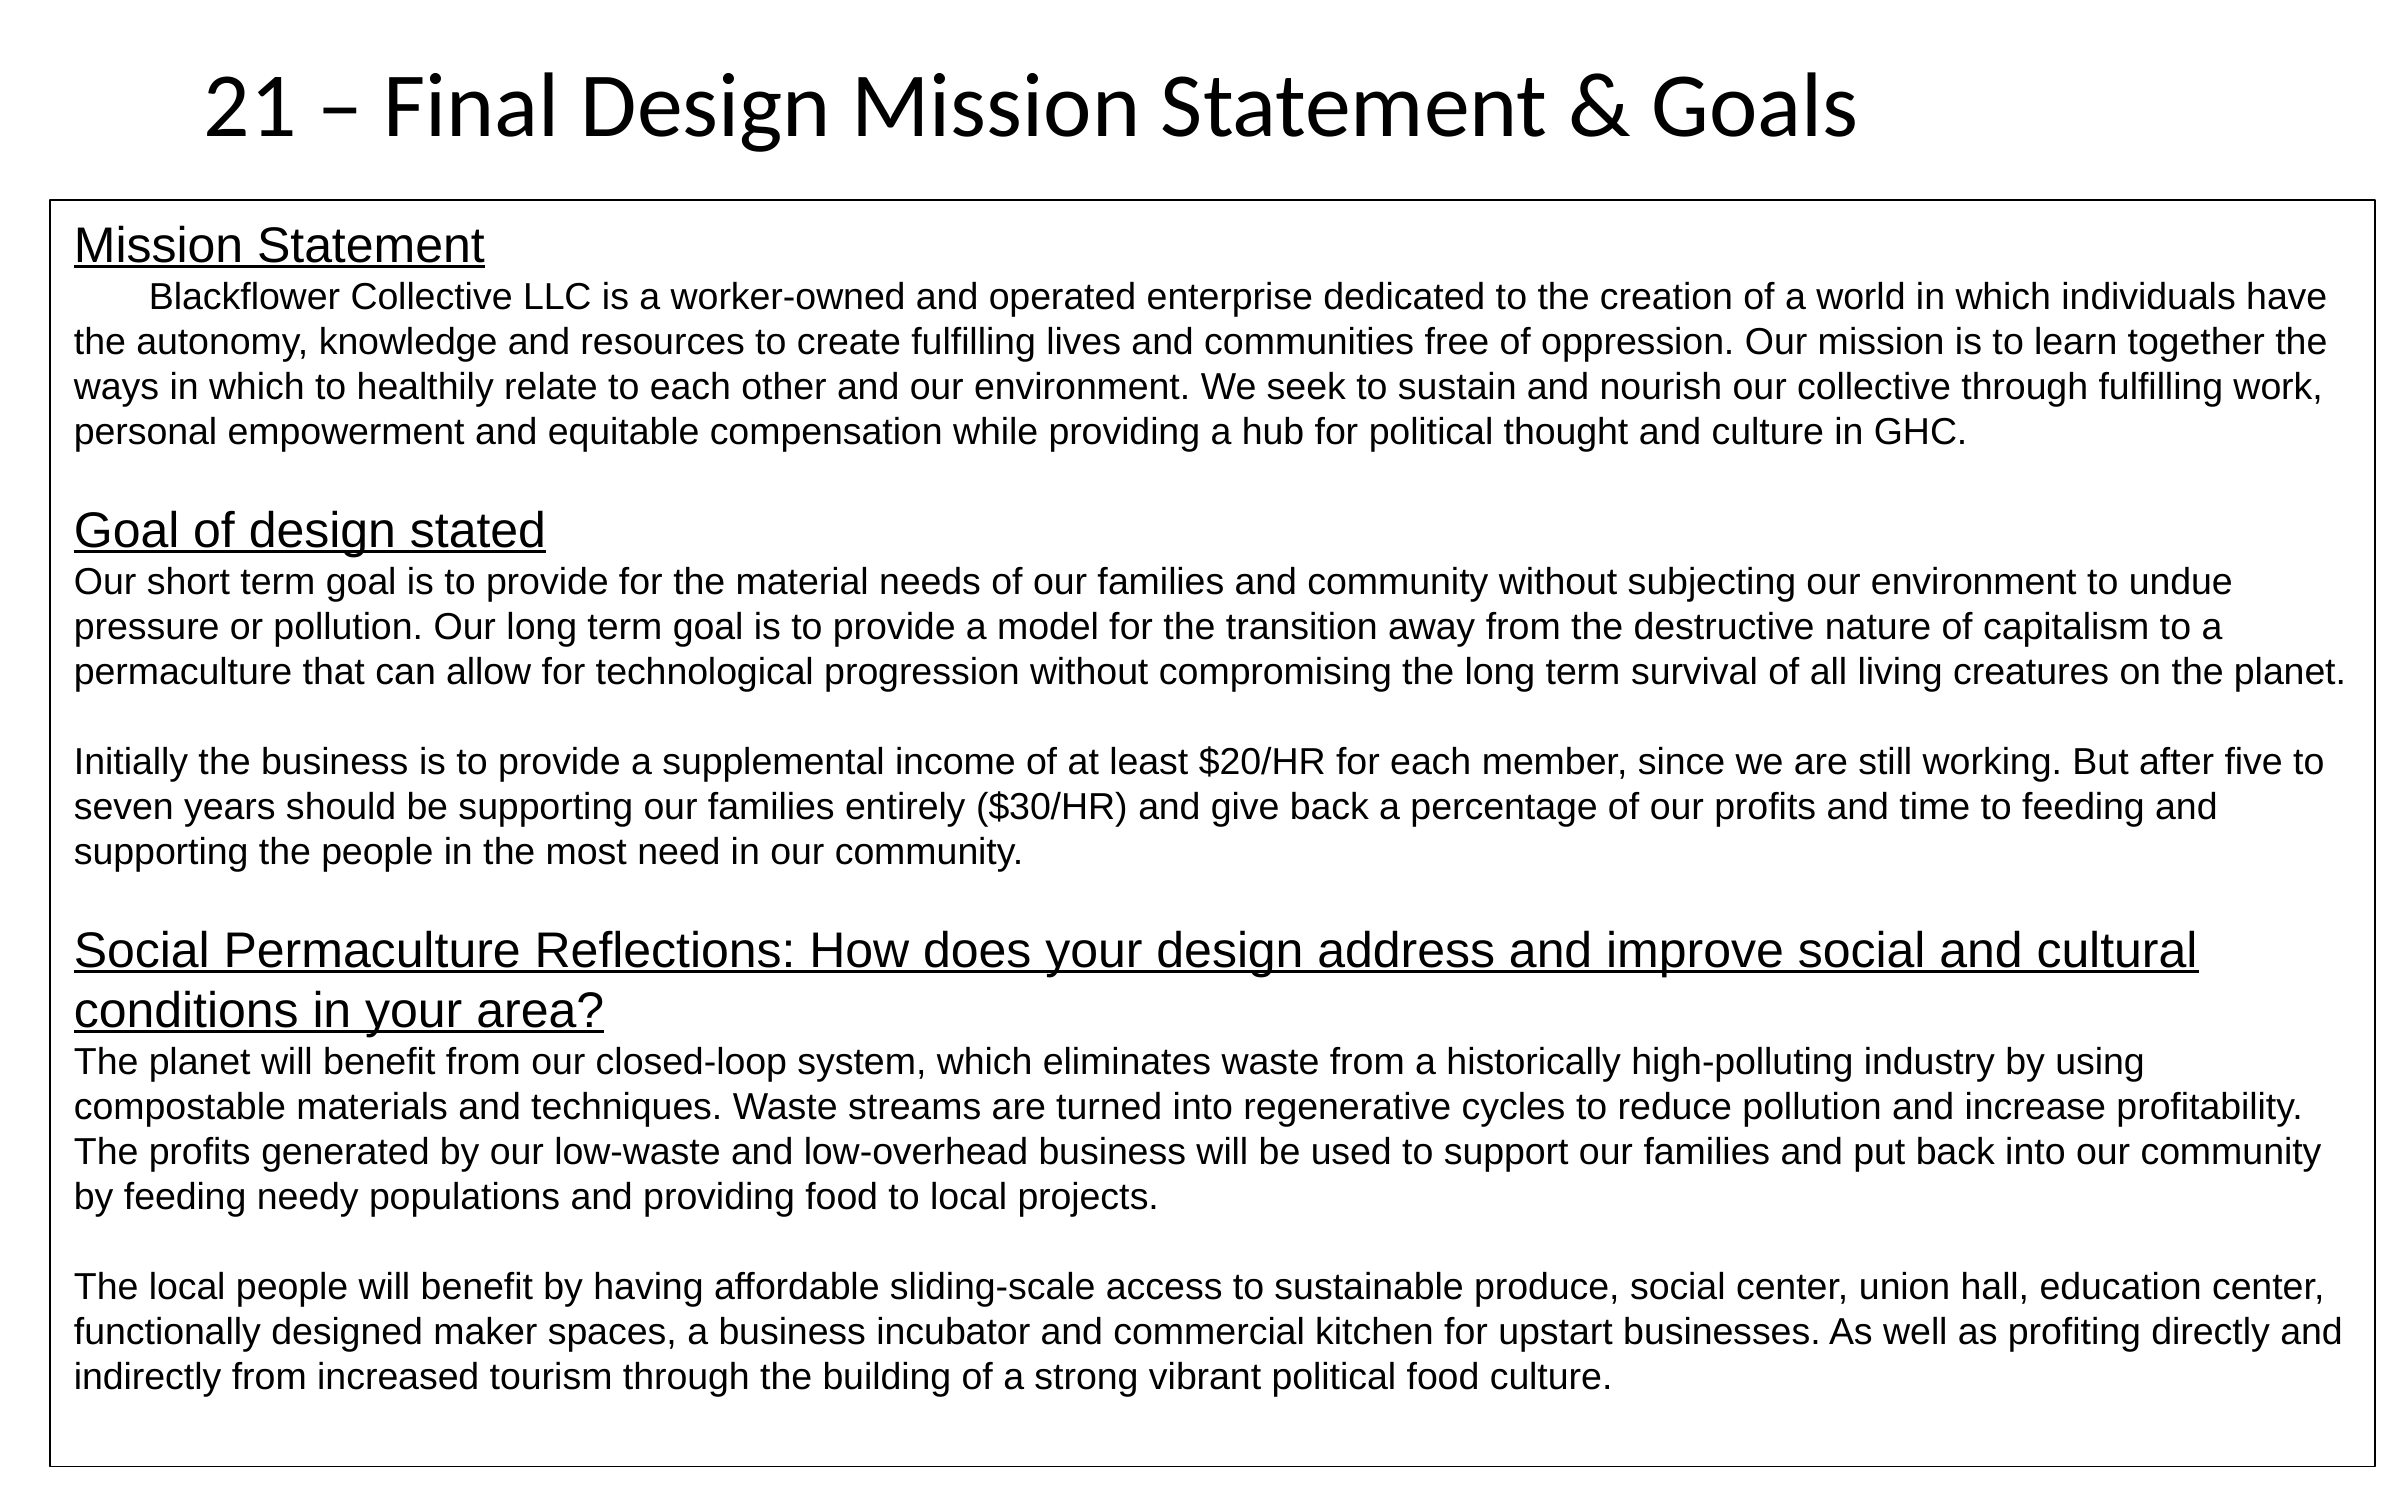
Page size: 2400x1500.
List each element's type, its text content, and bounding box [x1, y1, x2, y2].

text_box 21 – Final Design Mission Statement & Goals [179, 33, 2220, 167]
text_box Mission Statement Blackflower Collective LLC is a worker-owned and operated enterprise dedicated to the creation of a world in which individuals have the autonomy, knowledge and resources to create fulfilling lives and communities free of oppression. Our mission is to learn together the ways in which to healthily relate to each other and our environment. We seek to sustain and nourish our collective through fulfilling work, personal empowerment and equitable compensation while providing a hub for political thought and culture in GHC. Goal of design stated Our short term goal is to provide for the material needs of our families and community without subjecting our environment to undue pressure or pollution. Our long term goal is to provide a model for the transition away from the destructive nature of capitalism to a permaculture that can allow for technological progression without compromising the long term survival of all living creatures on the planet. Initially the business is to provide a supplemental income of at least $20/HR for each member, since we are still working. But after five to seven years should be supporting our families entirely ($30/HR) and give back a percentage of our profits and time to feeding and supporting the people in the most need in our community. Social Permaculture Reflections: How does your design address and improve social and cultural conditions in your area? The planet will benefit from our closed-loop system, which eliminates waste from a historically high-polluting industry by using compostable materials and techniques. Waste streams are turned into regenerative cycles to reduce pollution and increase profitability. The profits generated by our low-waste and low-overhead business will be used to support our families and put back into our community by feeding needy populations and providing food to local projects. The local people will benefit by having affordable sliding-scale access to sustainable produce, social center, union hall, education center, functionally designed maker spaces, a business incubator and commercial kitchen for upstart businesses. As well as profiting directly and indirectly from increased tourism through the building of a strong vibrant political food culture. [49, 200, 2375, 1467]
